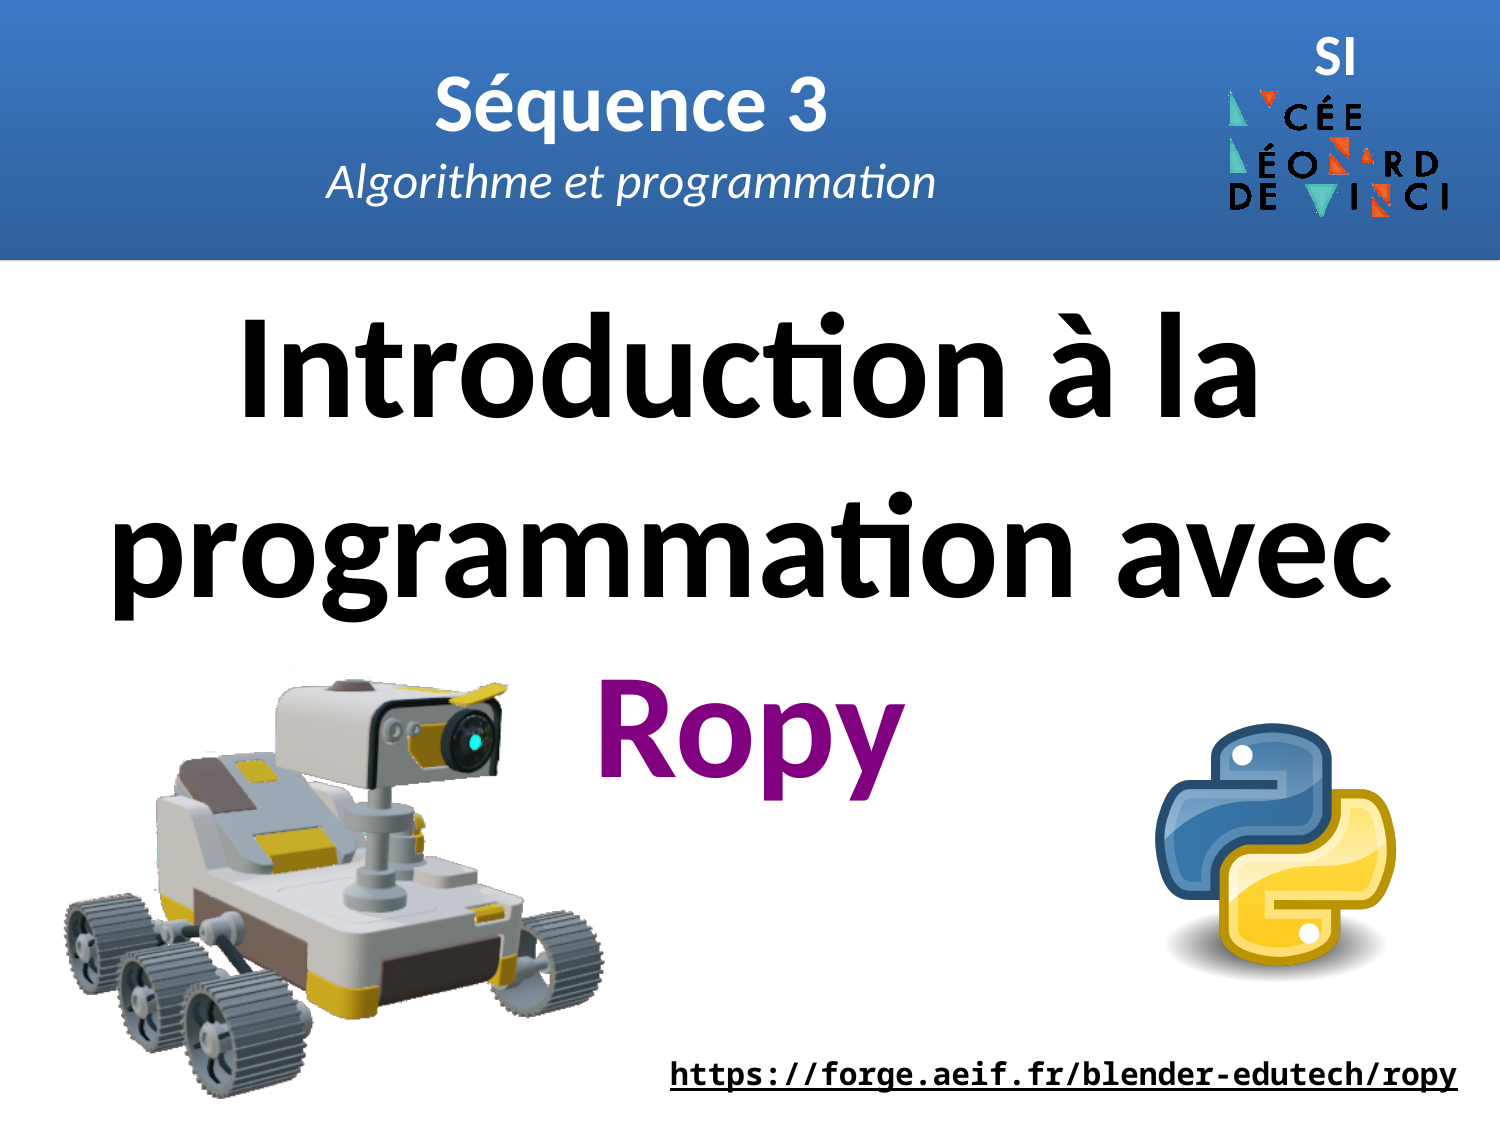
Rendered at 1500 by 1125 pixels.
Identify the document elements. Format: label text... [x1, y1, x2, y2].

picture [48, 665, 615, 1120]
text_box Introduction à la programmation avec Ropy [0, 259, 1500, 548]
picture [1224, 84, 1450, 221]
picture [1139, 717, 1412, 989]
text_box SI [1226, 9, 1447, 84]
title Séquence 3 Algorithme et programmation [0, 0, 1500, 259]
text_box https://forge.aeif.fr/blender-edutech/ropy [595, 1050, 1473, 1097]
